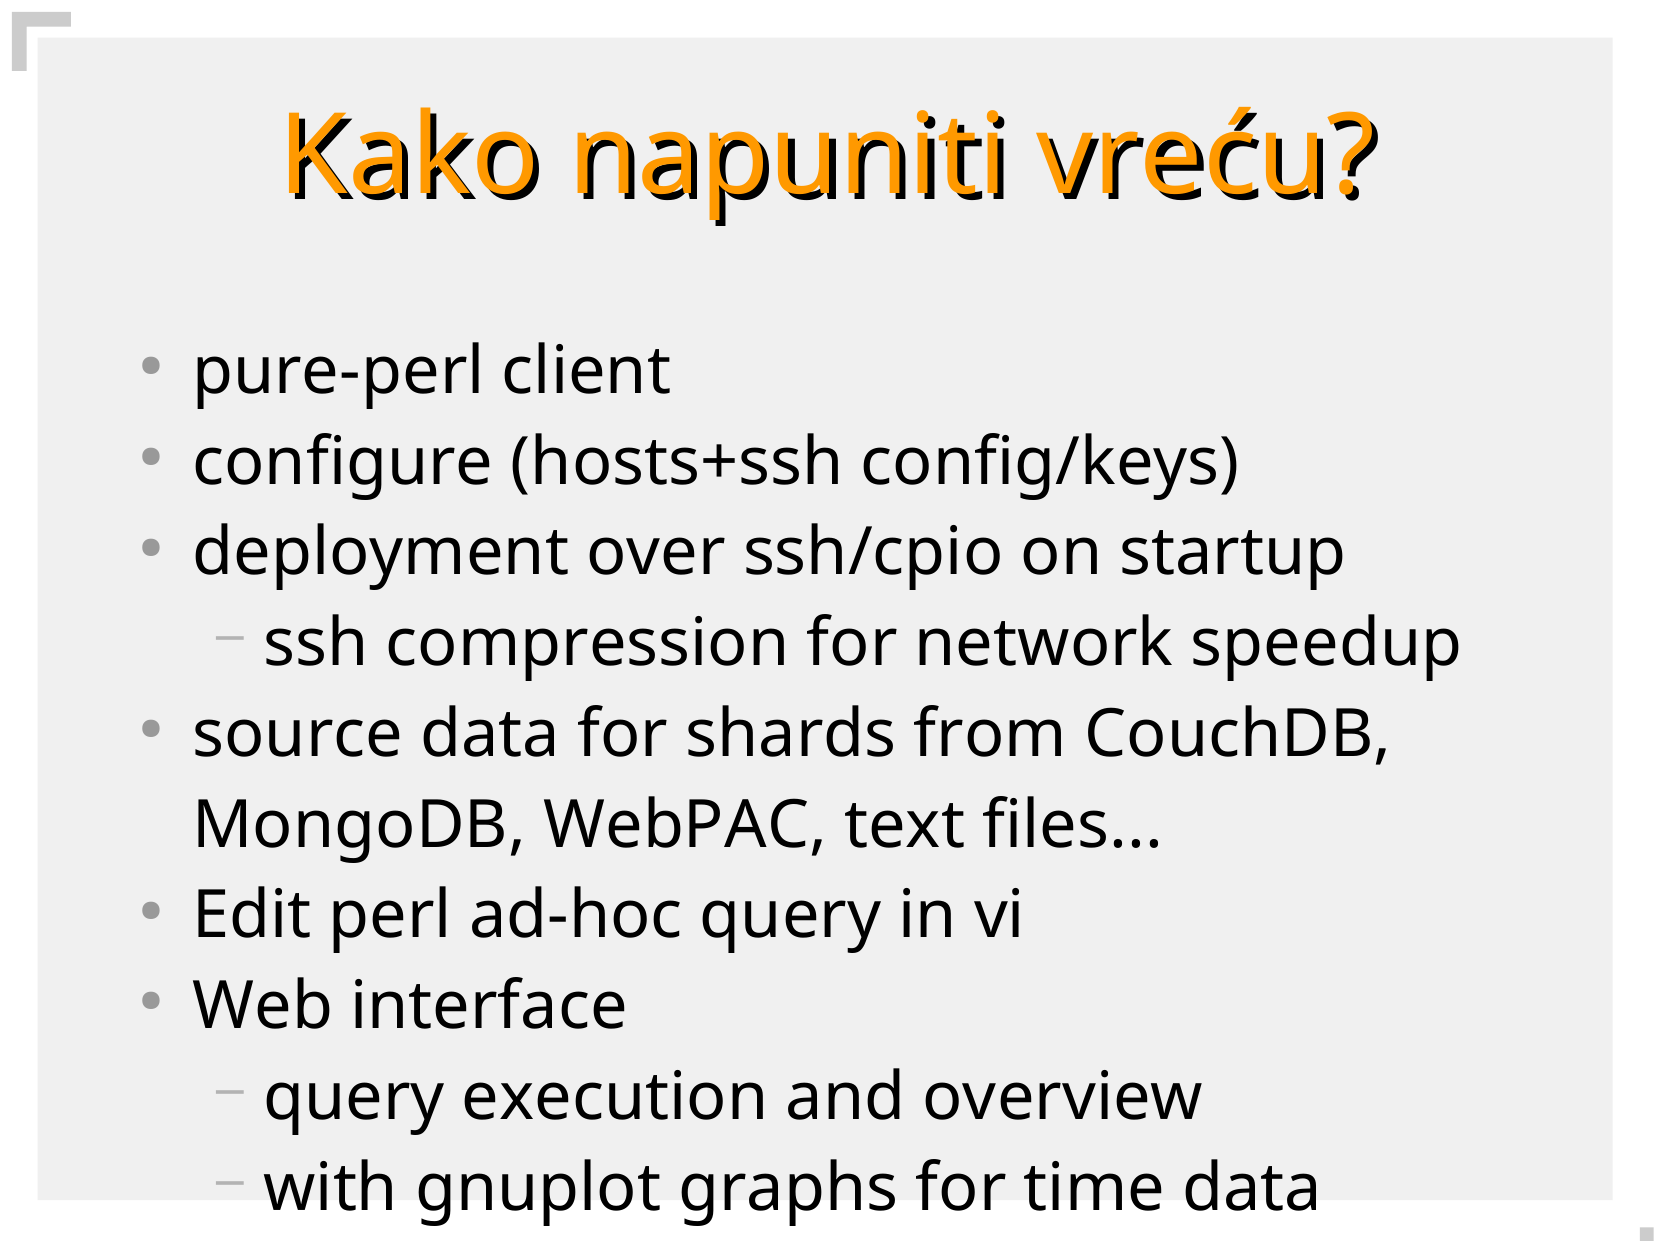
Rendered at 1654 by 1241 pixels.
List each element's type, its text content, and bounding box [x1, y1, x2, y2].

list pure-perl client configure (hosts+ssh config/keys) deployment over ssh/cpio on startup ssh compression for network speedup source data for shards from CouchDB, MongoDB, WebPAC, text files... Edit perl ad-hoc query in vi Web interface query execution and overview with gnuplot graphs for time data [121, 322, 1561, 1132]
title Kako napuniti vreću? [121, 46, 1534, 254]
